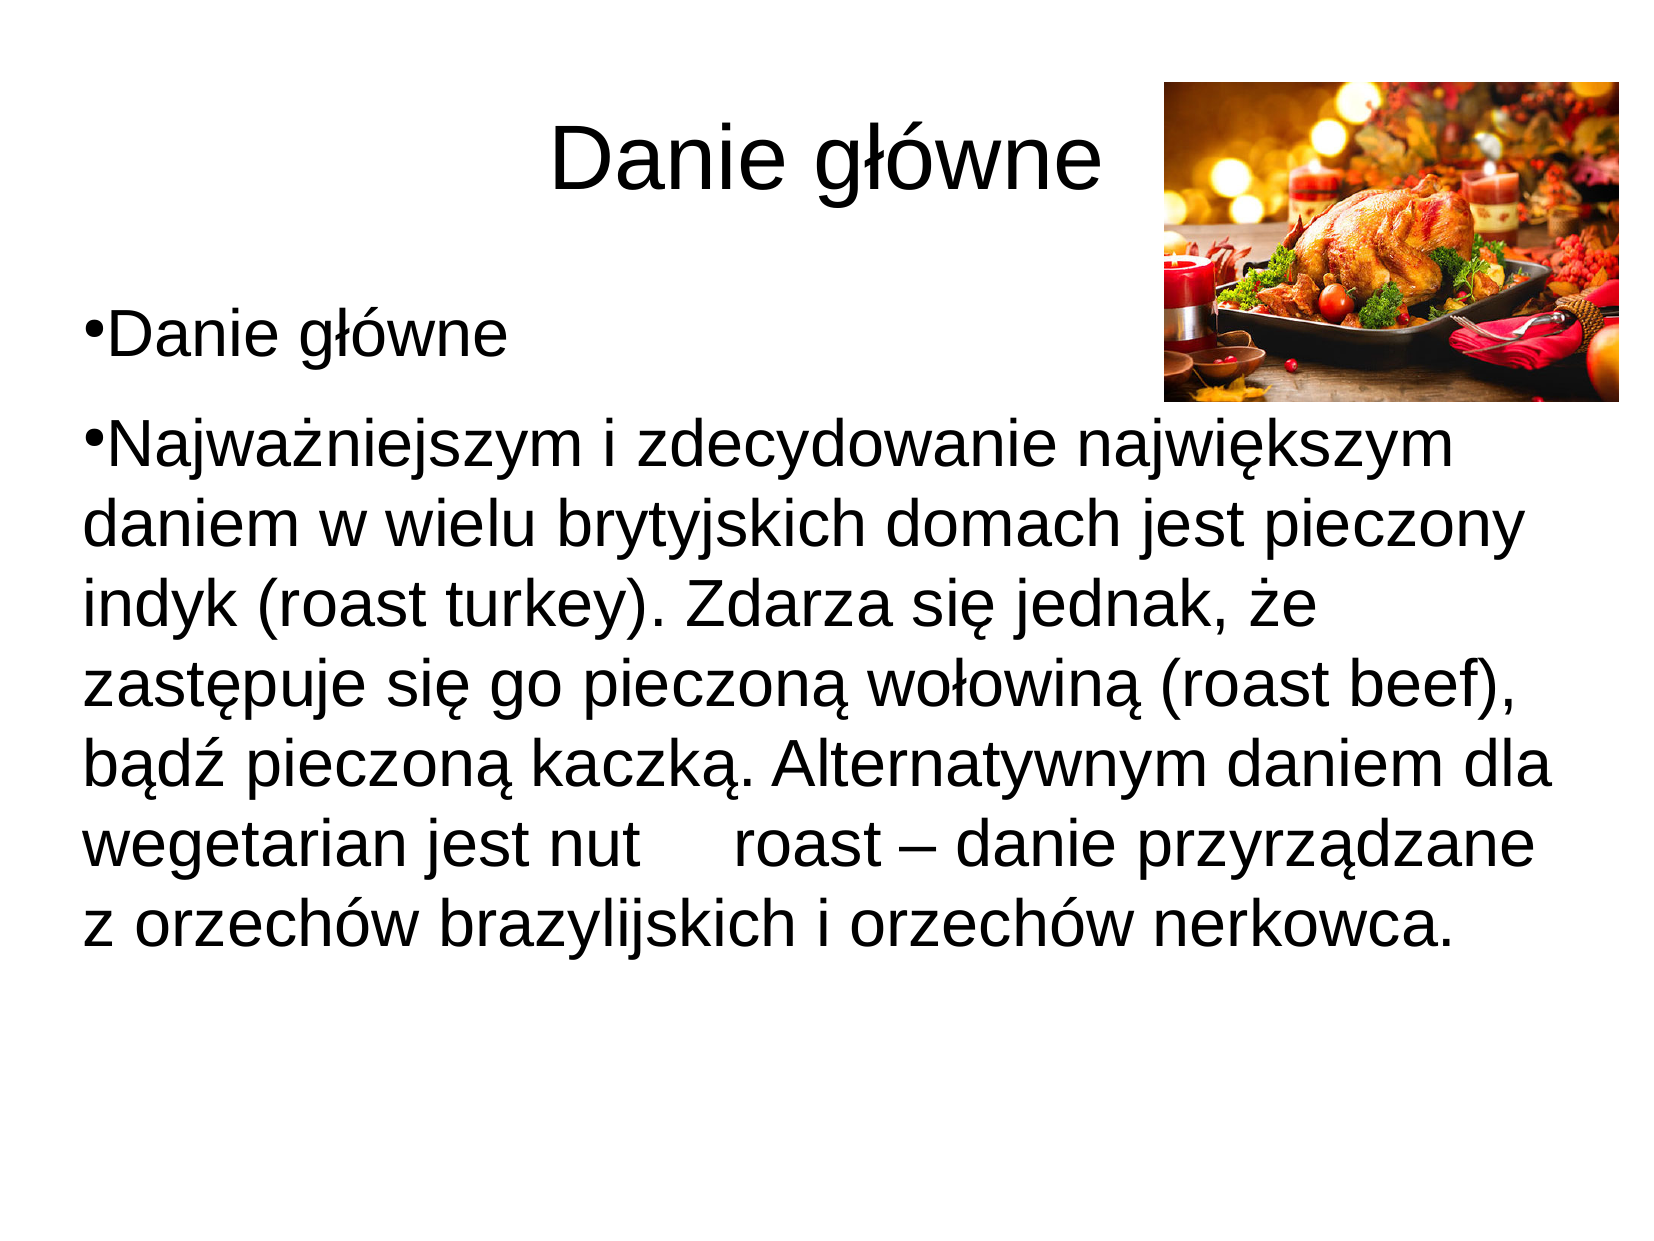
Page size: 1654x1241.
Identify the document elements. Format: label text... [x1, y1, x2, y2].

list Danie główne Najważniejszym i zdecydowanie największym daniem w wielu brytyjskich domach jest pieczony indyk (roast turkey). Zdarza się jednak, że zastępuje się go pieczoną wołowiną (roast beef), bądź pieczoną kaczką. Alternatywnym daniem dla wegetarian jest nut roast – danie przyrządzane z orzechów brazylijskich i orzechów nerkowca. [82, 290, 1571, 1109]
title Danie główne [82, 49, 1571, 257]
picture [1164, 82, 1619, 402]
